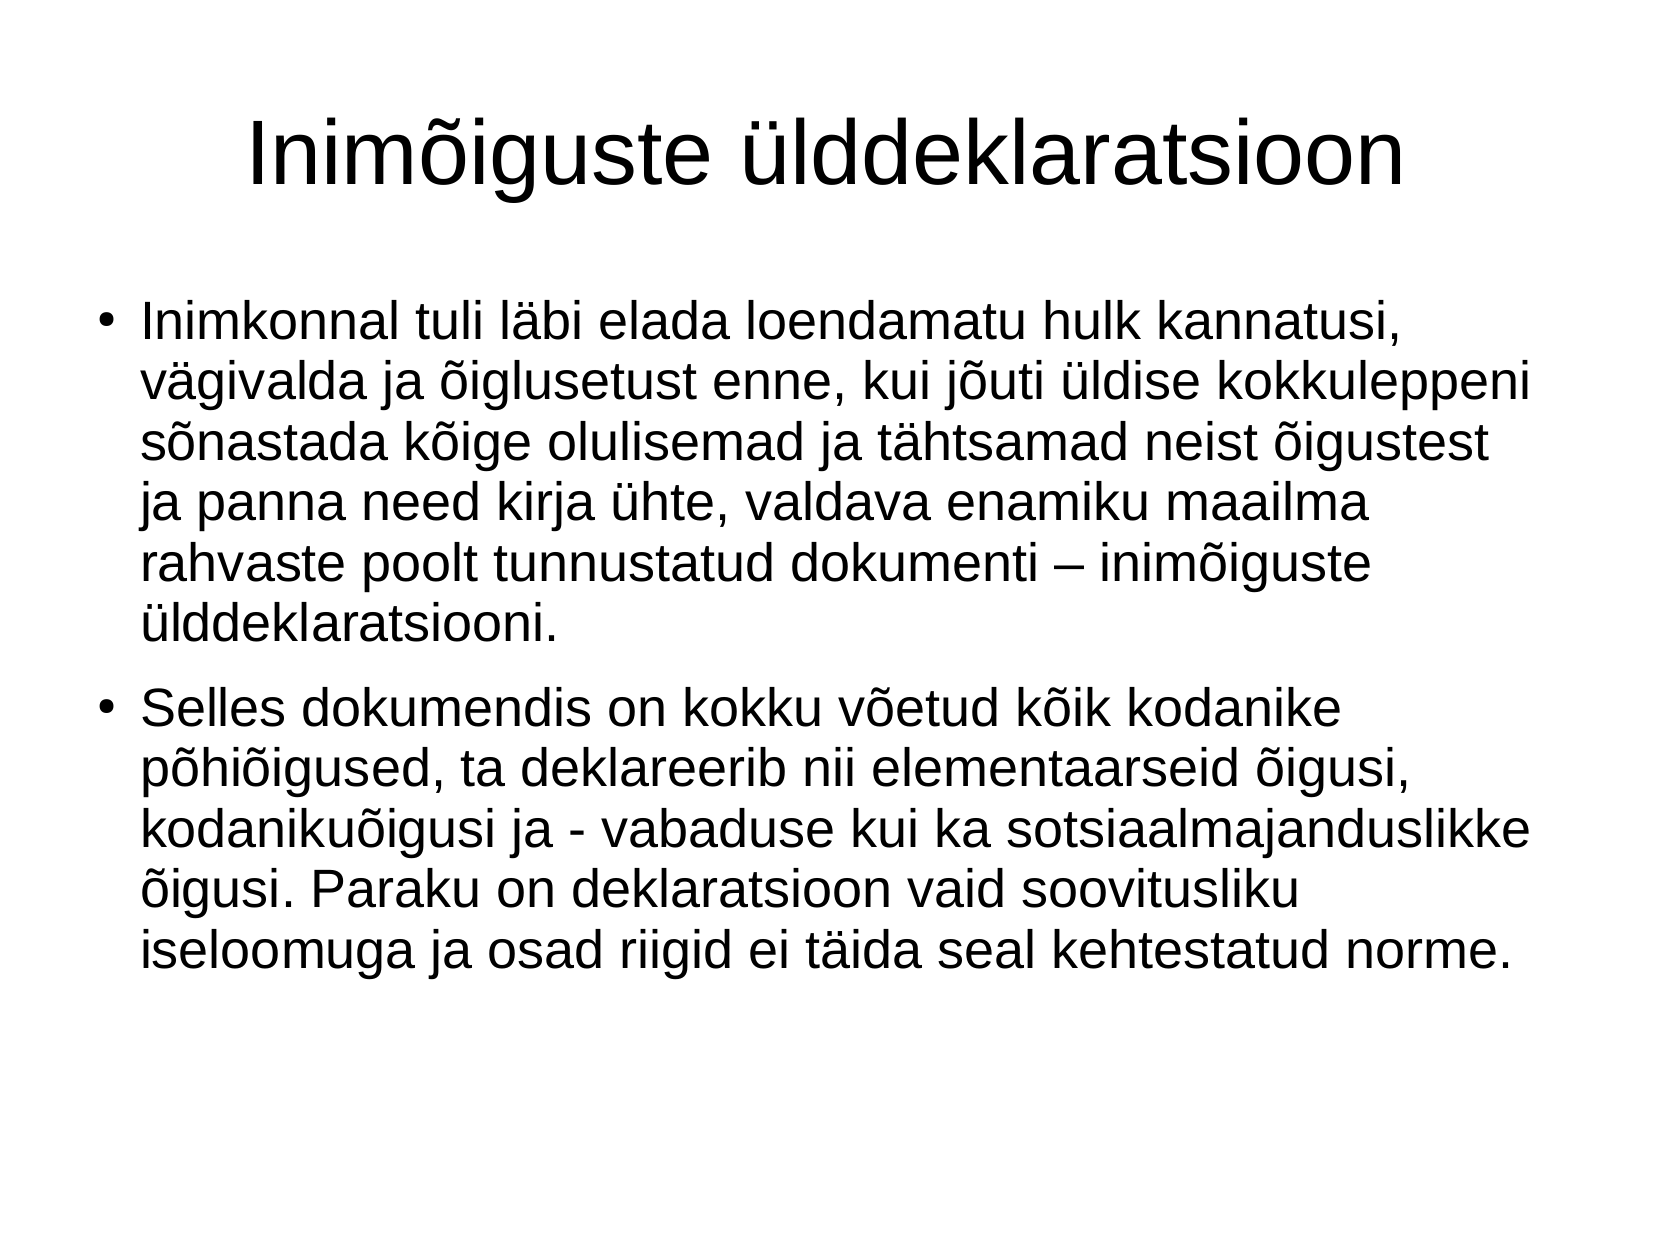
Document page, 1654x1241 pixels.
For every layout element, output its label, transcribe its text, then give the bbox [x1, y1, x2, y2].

list Inimkonnal tuli läbi elada loendamatu hulk kannatusi, vägivalda ja õiglusetust enne, kui jõuti üldise kokkuleppeni sõnastada kõige olulisemad ja tähtsamad neist õigustest ja panna need kirja ühte, valdava enamiku maailma rahvaste poolt tunnustatud dokumenti – inimõiguste ülddeklaratsiooni. Selles dokumendis on kokku võetud kõik kodanike põhiõigused, ta deklareerib nii elementaarseid õigusi, kodanikuõigusi ja - vabaduse kui ka sotsiaalmajanduslikke õigusi. Paraku on deklaratsioon vaid soovitusliku iseloomuga ja osad riigid ei täida seal kehtestatud norme. [82, 290, 1538, 1010]
title Inimõiguste ülddeklaratsioon [82, 49, 1571, 257]
